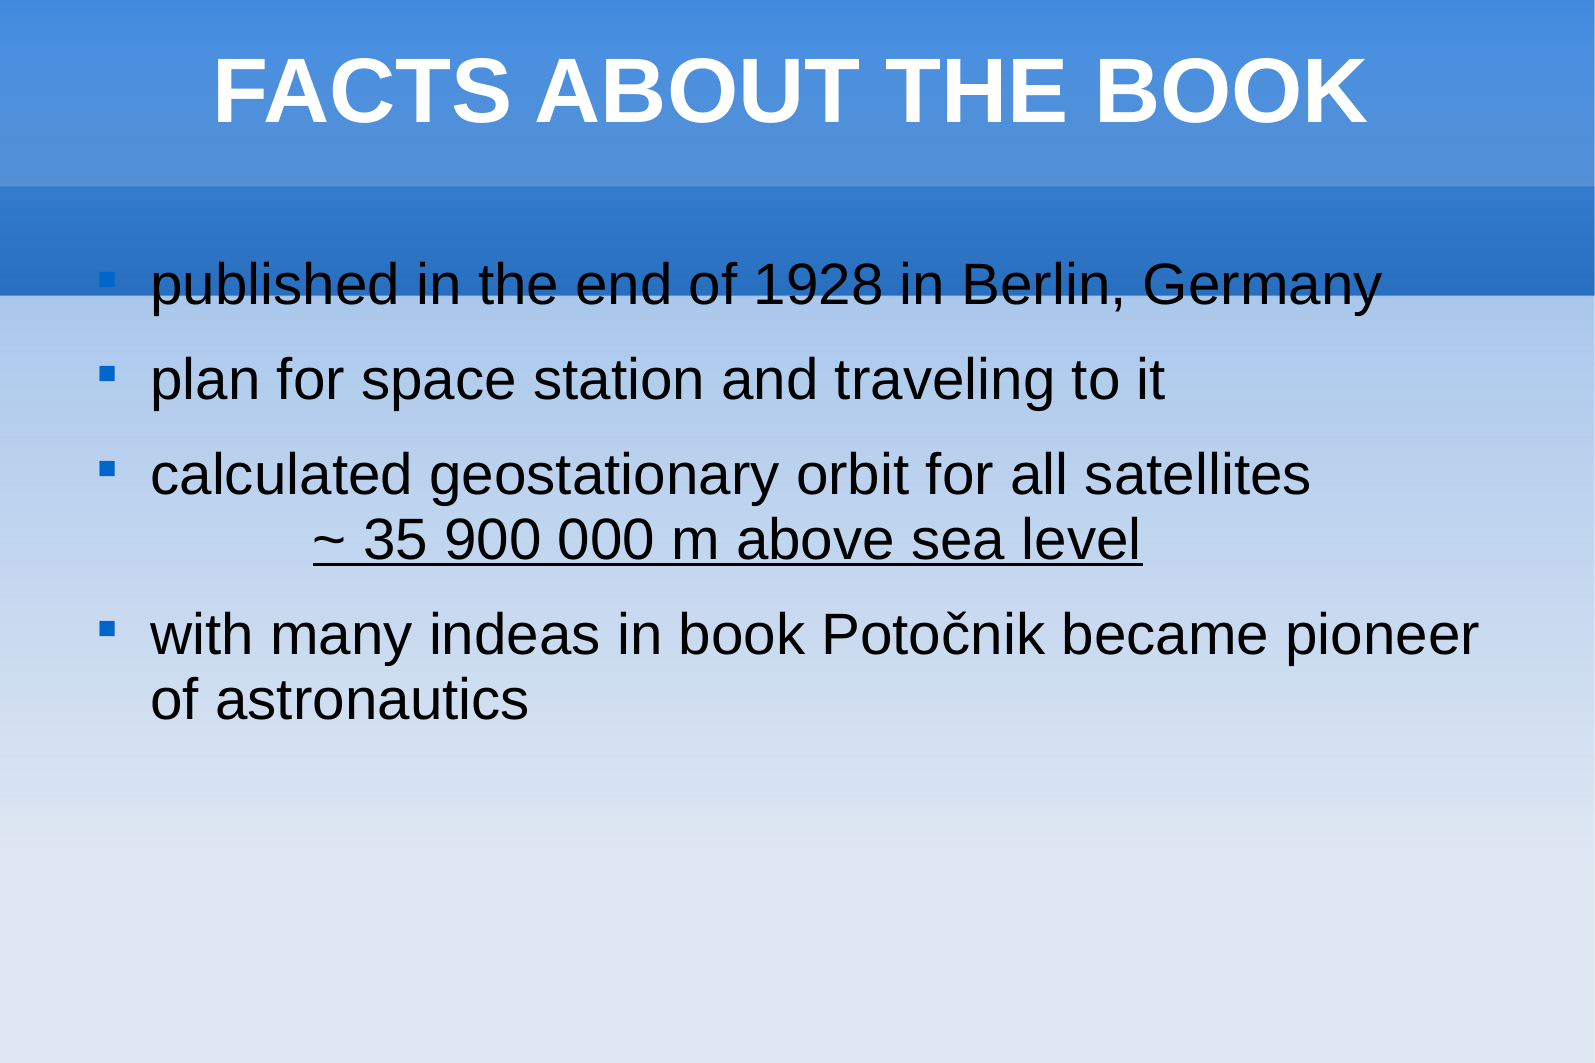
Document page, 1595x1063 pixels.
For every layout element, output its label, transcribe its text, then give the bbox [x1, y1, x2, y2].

picture [0, 0, 1595, 1063]
title FACTS ABOUT THE BOOK [73, 0, 1509, 178]
list published in the end of 1928 in Berlin, Germany plan for space station and traveling to it calculated geostationary orbit for all satellites ~ 35 900 000 m above sea level with many indeas in book Potočnik became pioneer of astronautics [79, 248, 1515, 726]
